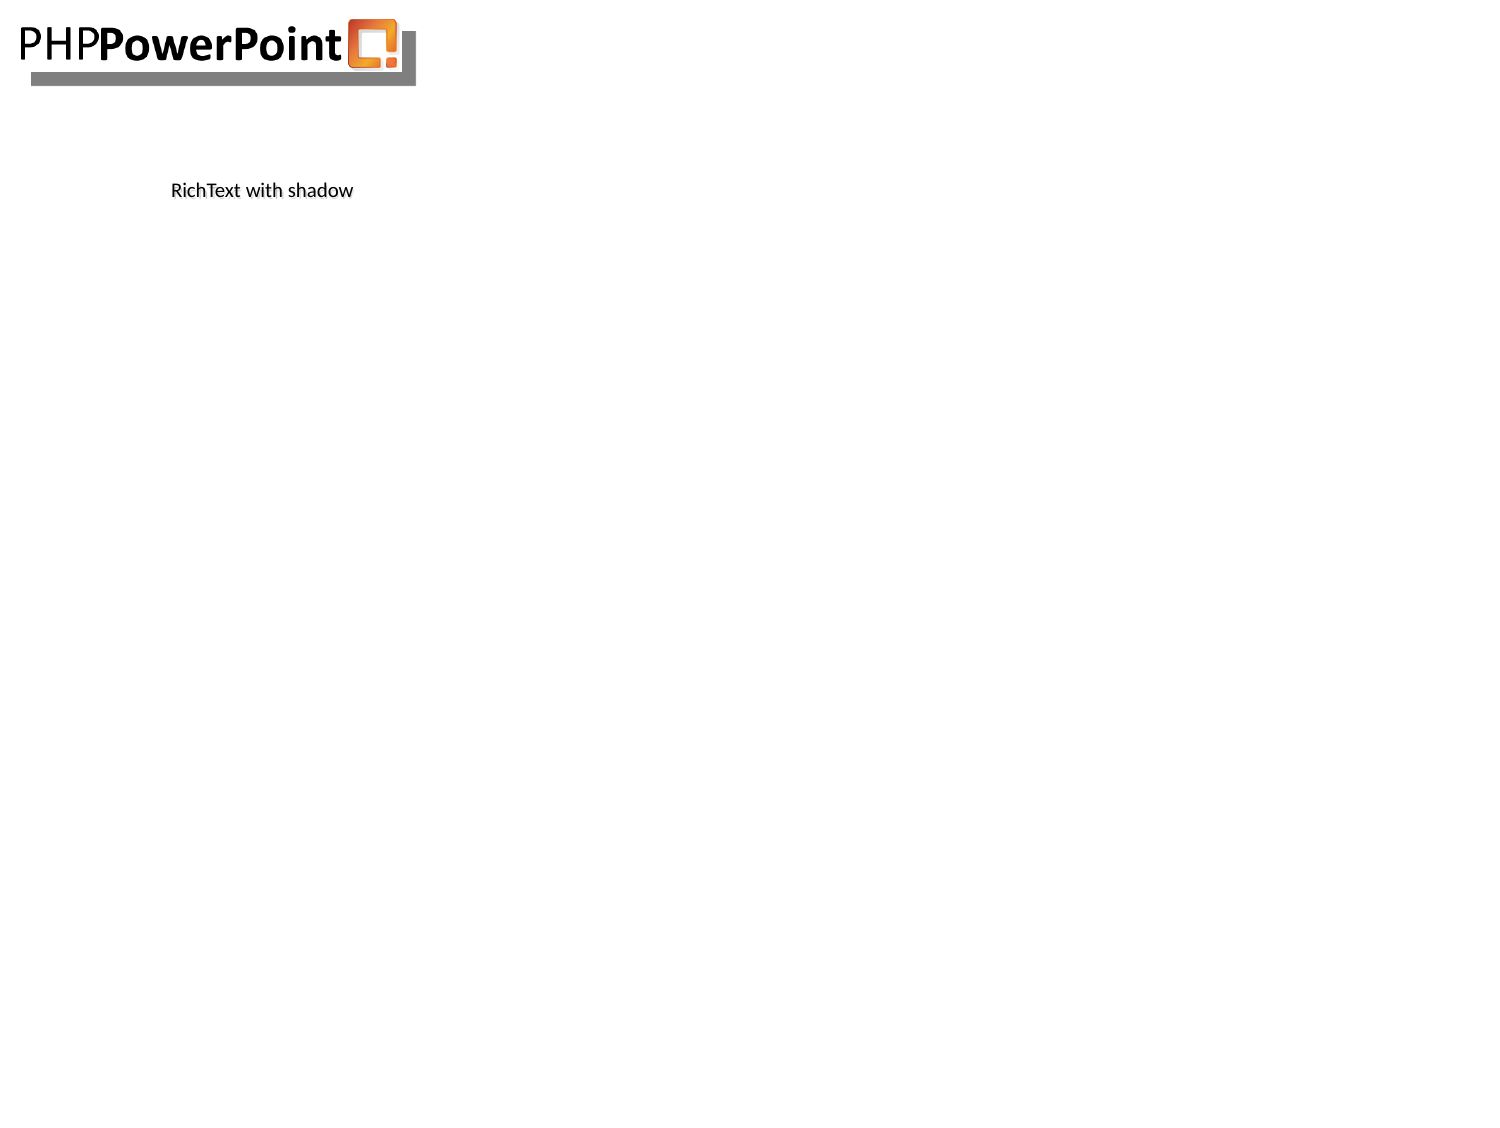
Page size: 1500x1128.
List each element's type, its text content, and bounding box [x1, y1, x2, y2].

text_box RichText with shadow [156, 156, 782, 313]
picture [15, 15, 402, 72]
